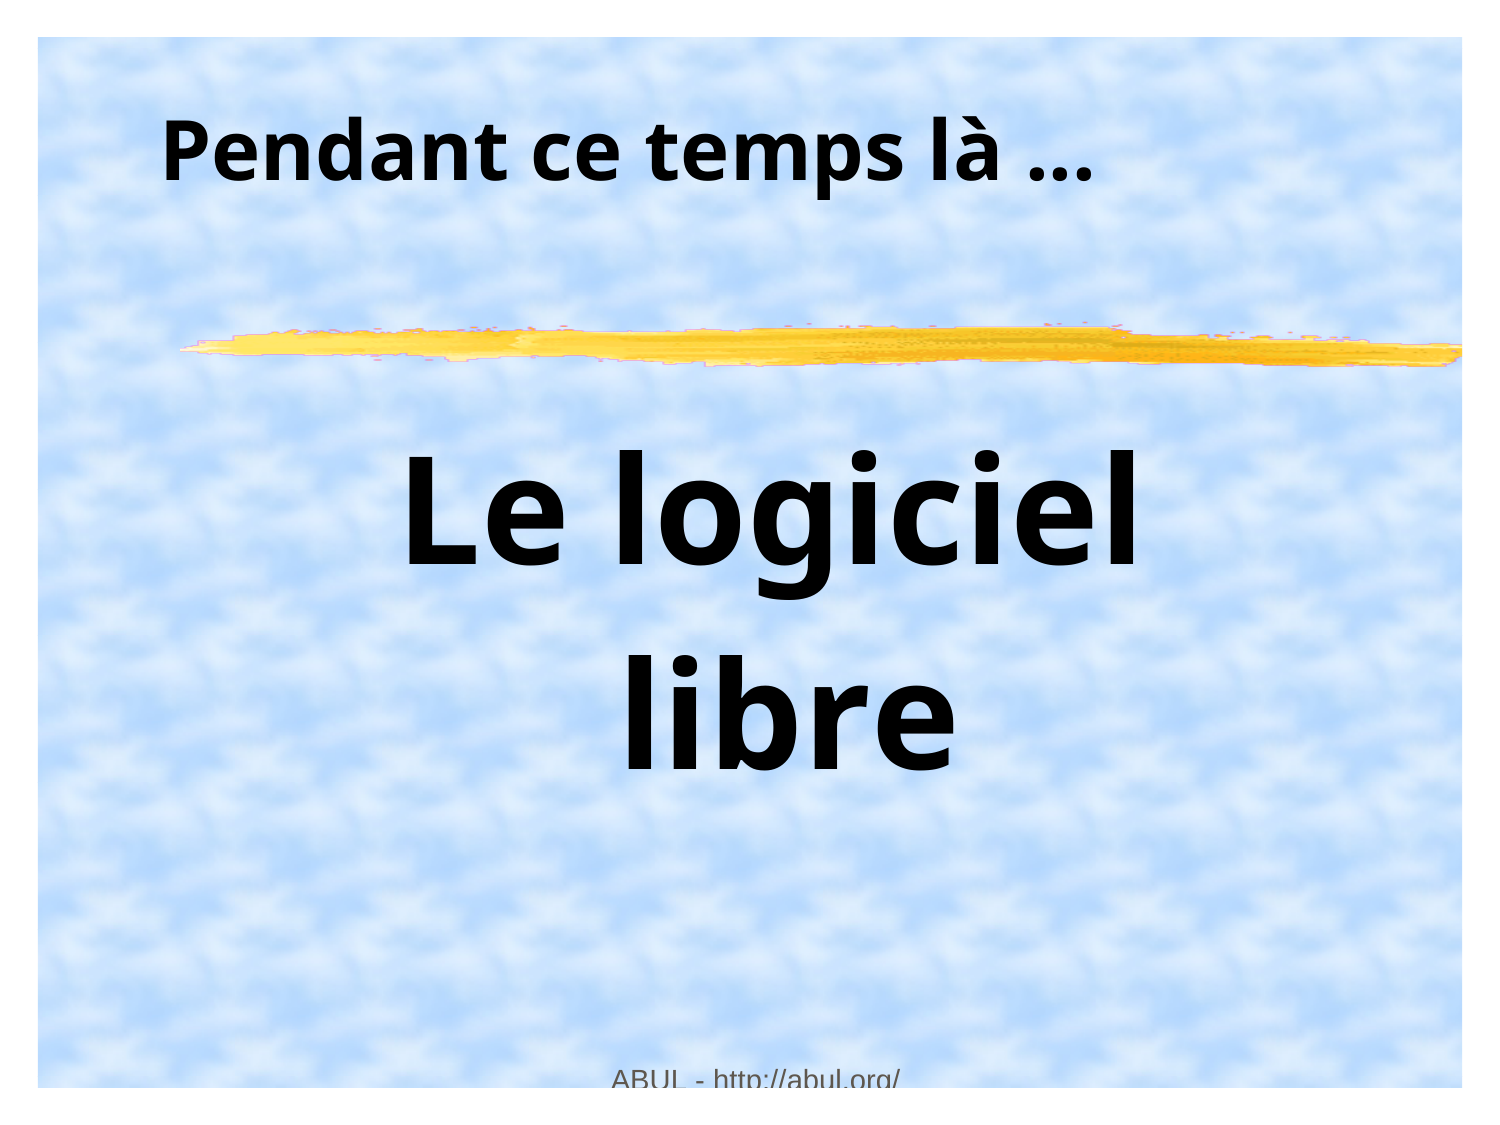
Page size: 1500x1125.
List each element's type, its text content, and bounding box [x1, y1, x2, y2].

picture [750, 1076, 757, 1088]
picture [807, 1076, 814, 1088]
picture [718, 1076, 725, 1088]
picture [635, 1072, 644, 1078]
picture [879, 1076, 887, 1088]
picture [616, 1073, 623, 1082]
picture [853, 1076, 861, 1088]
title Pendant ce temps là ... [144, 60, 1356, 236]
picture [37, 37, 1463, 1088]
picture [734, 1076, 739, 1088]
picture [790, 1082, 797, 1088]
picture [635, 1081, 645, 1088]
picture [614, 1084, 626, 1088]
subtitle Le logiciel libre [190, 426, 1317, 945]
